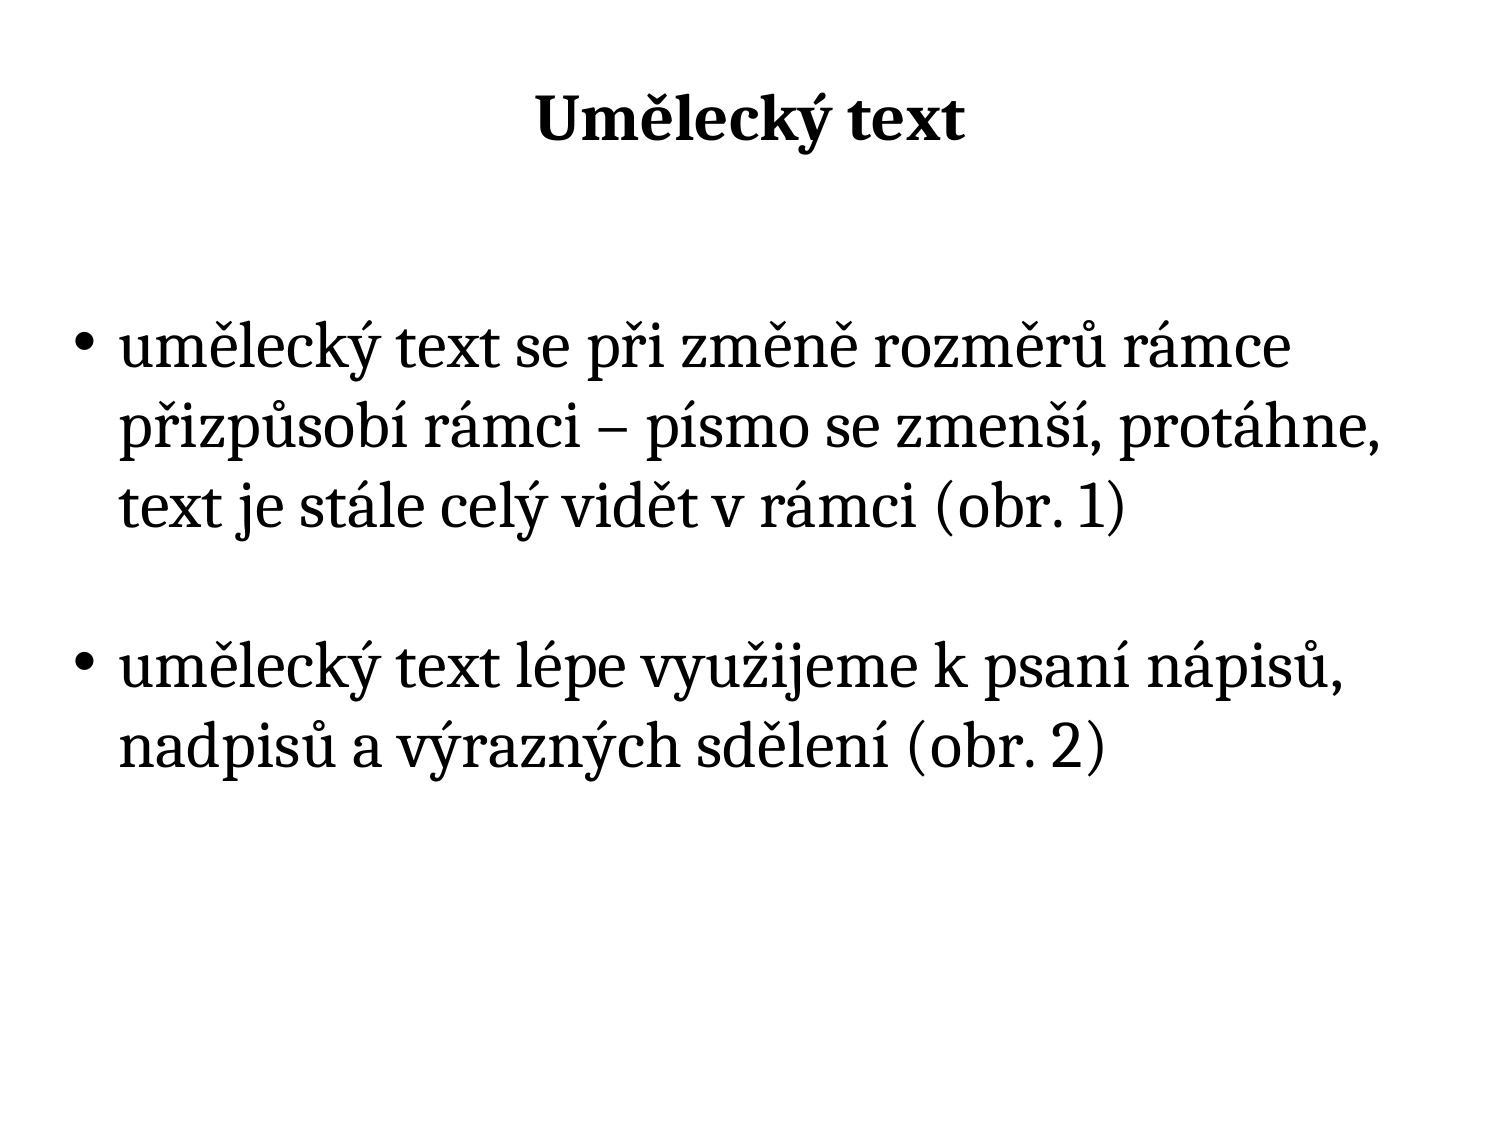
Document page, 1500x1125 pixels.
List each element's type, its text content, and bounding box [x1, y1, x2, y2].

text_box umělecký text se při změně rozměrů rámce přizpůsobí rámci – písmo se zmenší, protáhne, text je stále celý vidět v rámci (obr. 1) umělecký text lépe využijeme k psaní nápisů, nadpisů a výrazných sdělení (obr. 2) [0, 293, 1500, 789]
text_box Umělecký text [0, 66, 1500, 162]
